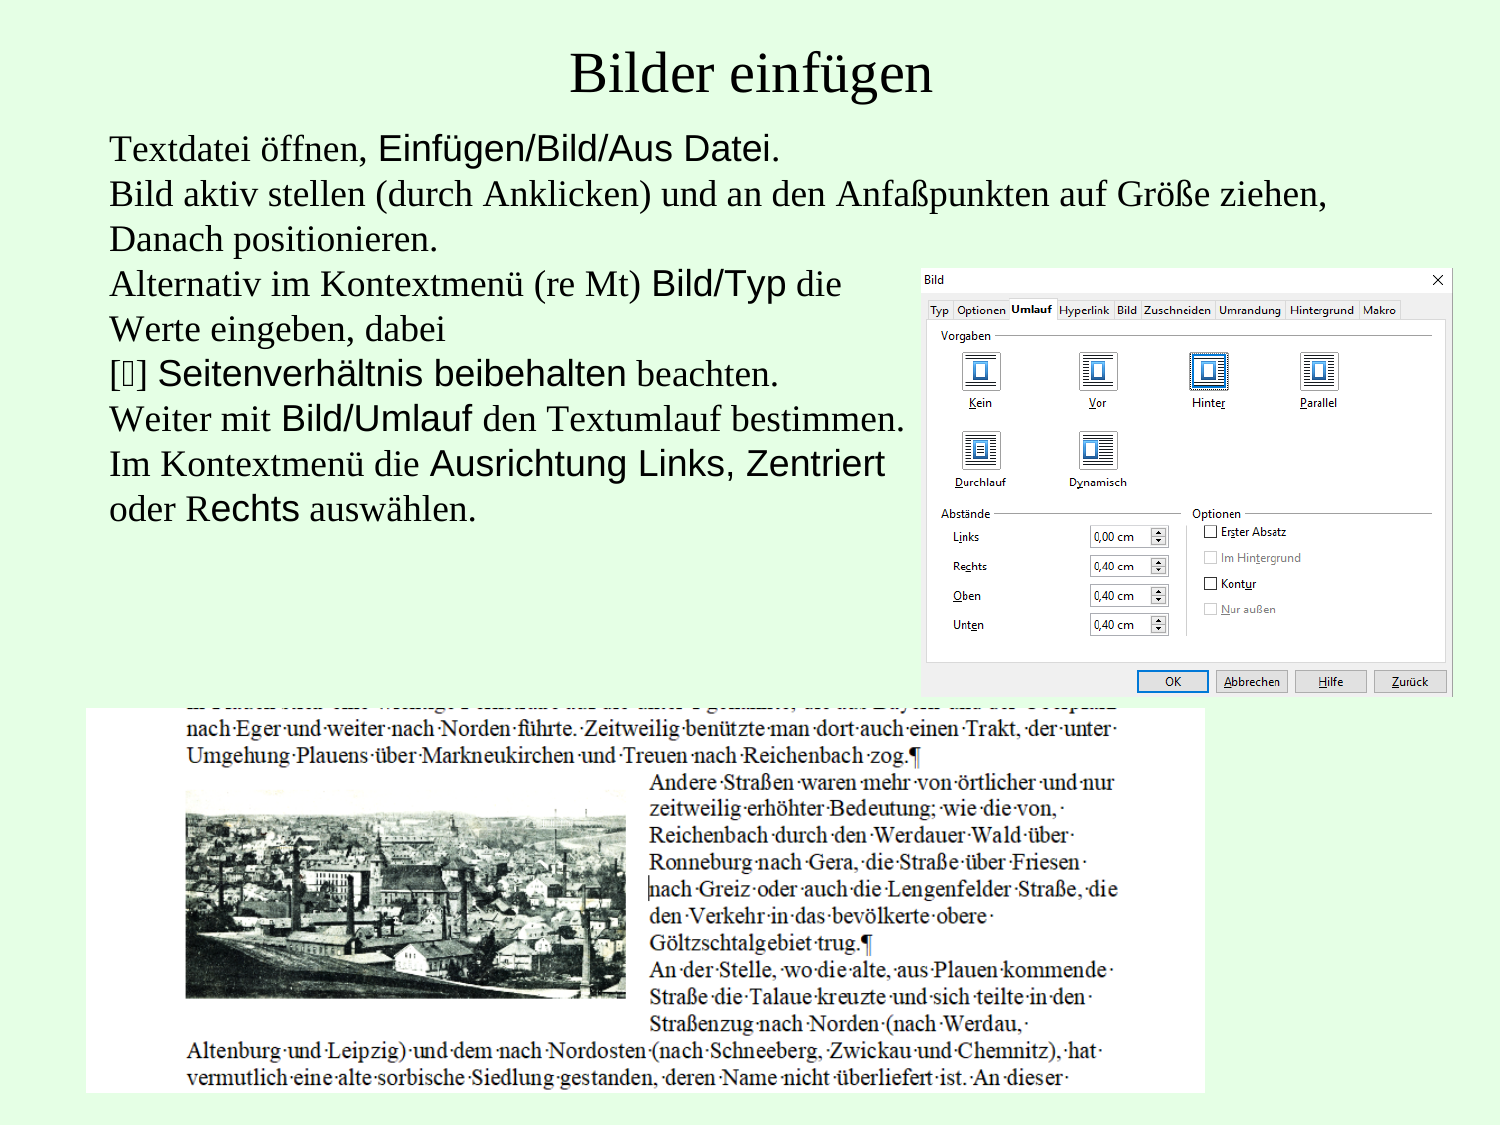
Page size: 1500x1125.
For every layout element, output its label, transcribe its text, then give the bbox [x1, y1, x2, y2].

text_box Textdatei öffnen, Einfügen/Bild/Aus Datei. Bild aktiv stellen (durch Anklicken) und an den Anfaßpunkten auf Größe ziehen, Danach positionieren. Alternativ im Kontextmenü (re Mt) Bild/Typ die Werte eingeben, dabei [a] Seitenverhältnis beibehalten beachten. Weiter mit Bild/Umlauf den Textumlauf bestimmen. Im Kontextmenü die Ausrichtung Links, Zentriert oder Rechts auswählen. [94, 116, 1345, 582]
picture [86, 708, 1205, 1093]
picture [921, 268, 1453, 697]
title Bilder einfügen [115, 0, 1389, 147]
